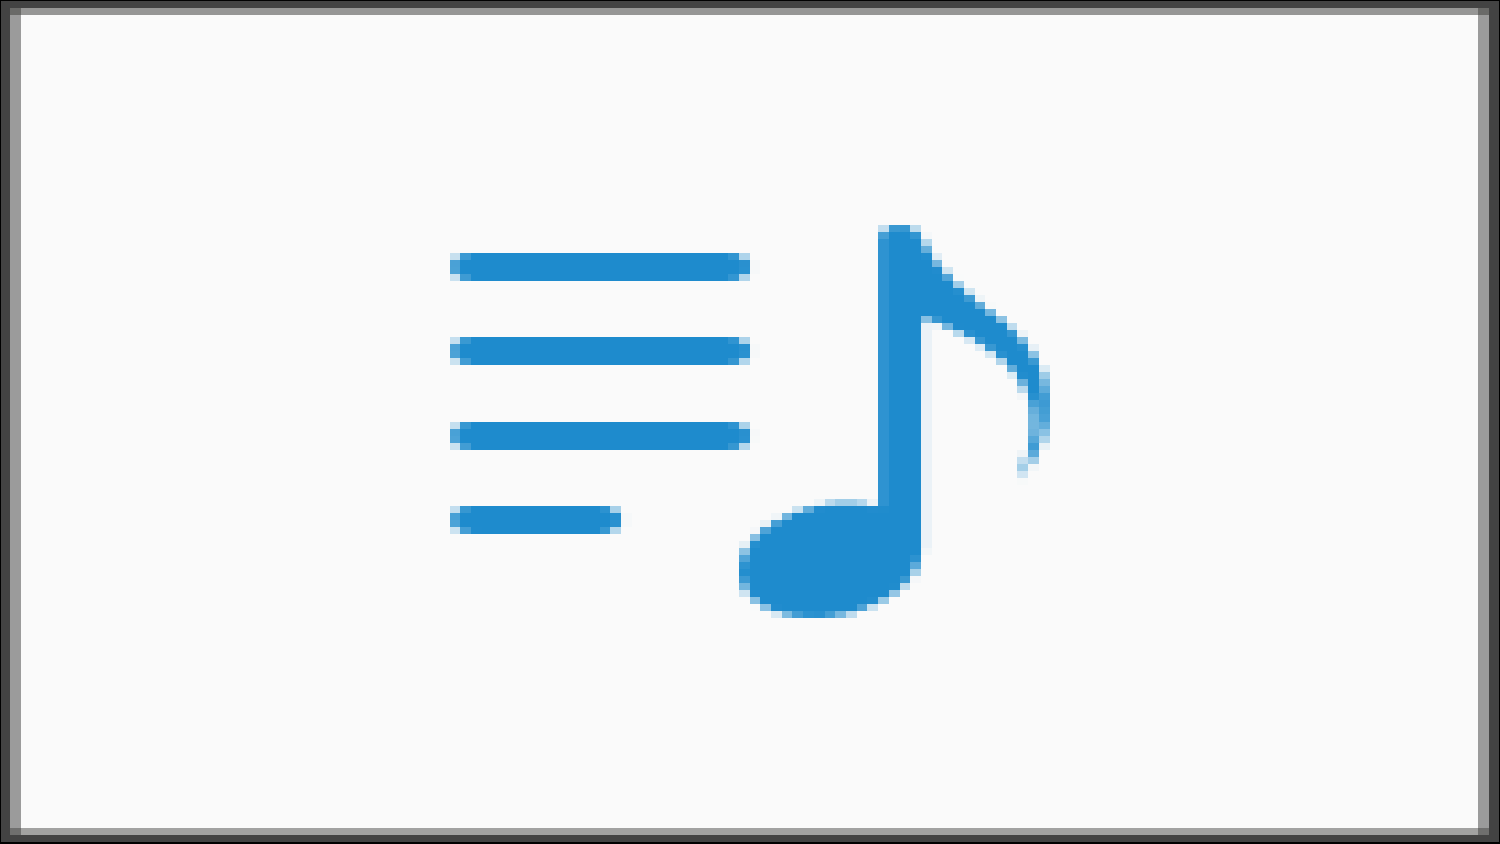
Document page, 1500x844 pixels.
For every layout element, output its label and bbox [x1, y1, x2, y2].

text_box [0, 0, 1500, 844]
